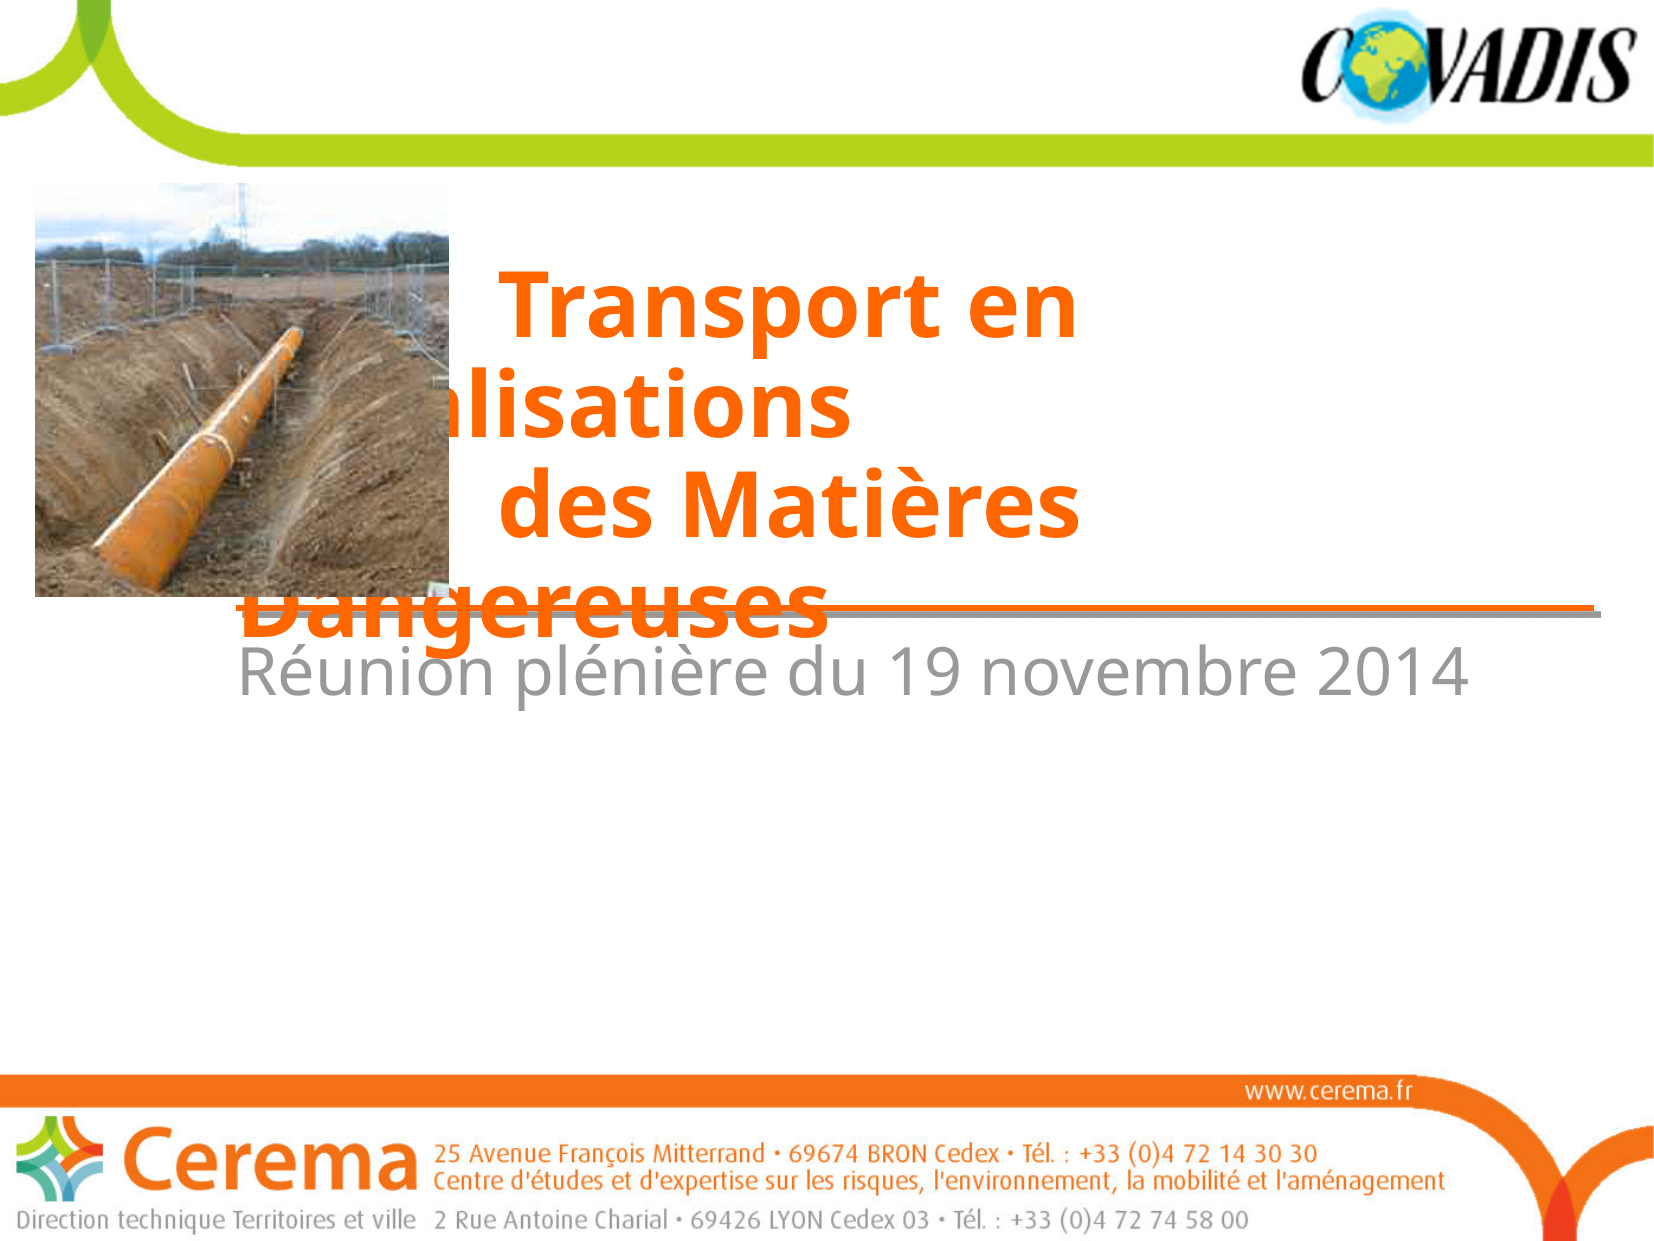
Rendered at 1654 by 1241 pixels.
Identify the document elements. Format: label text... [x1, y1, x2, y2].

title Transport en Canalisations des Matières Dangereuses [449, 330, 1595, 585]
picture [0, 0, 1654, 1241]
list Réunion plénière du 19 novembre 2014 [236, 637, 1595, 1052]
